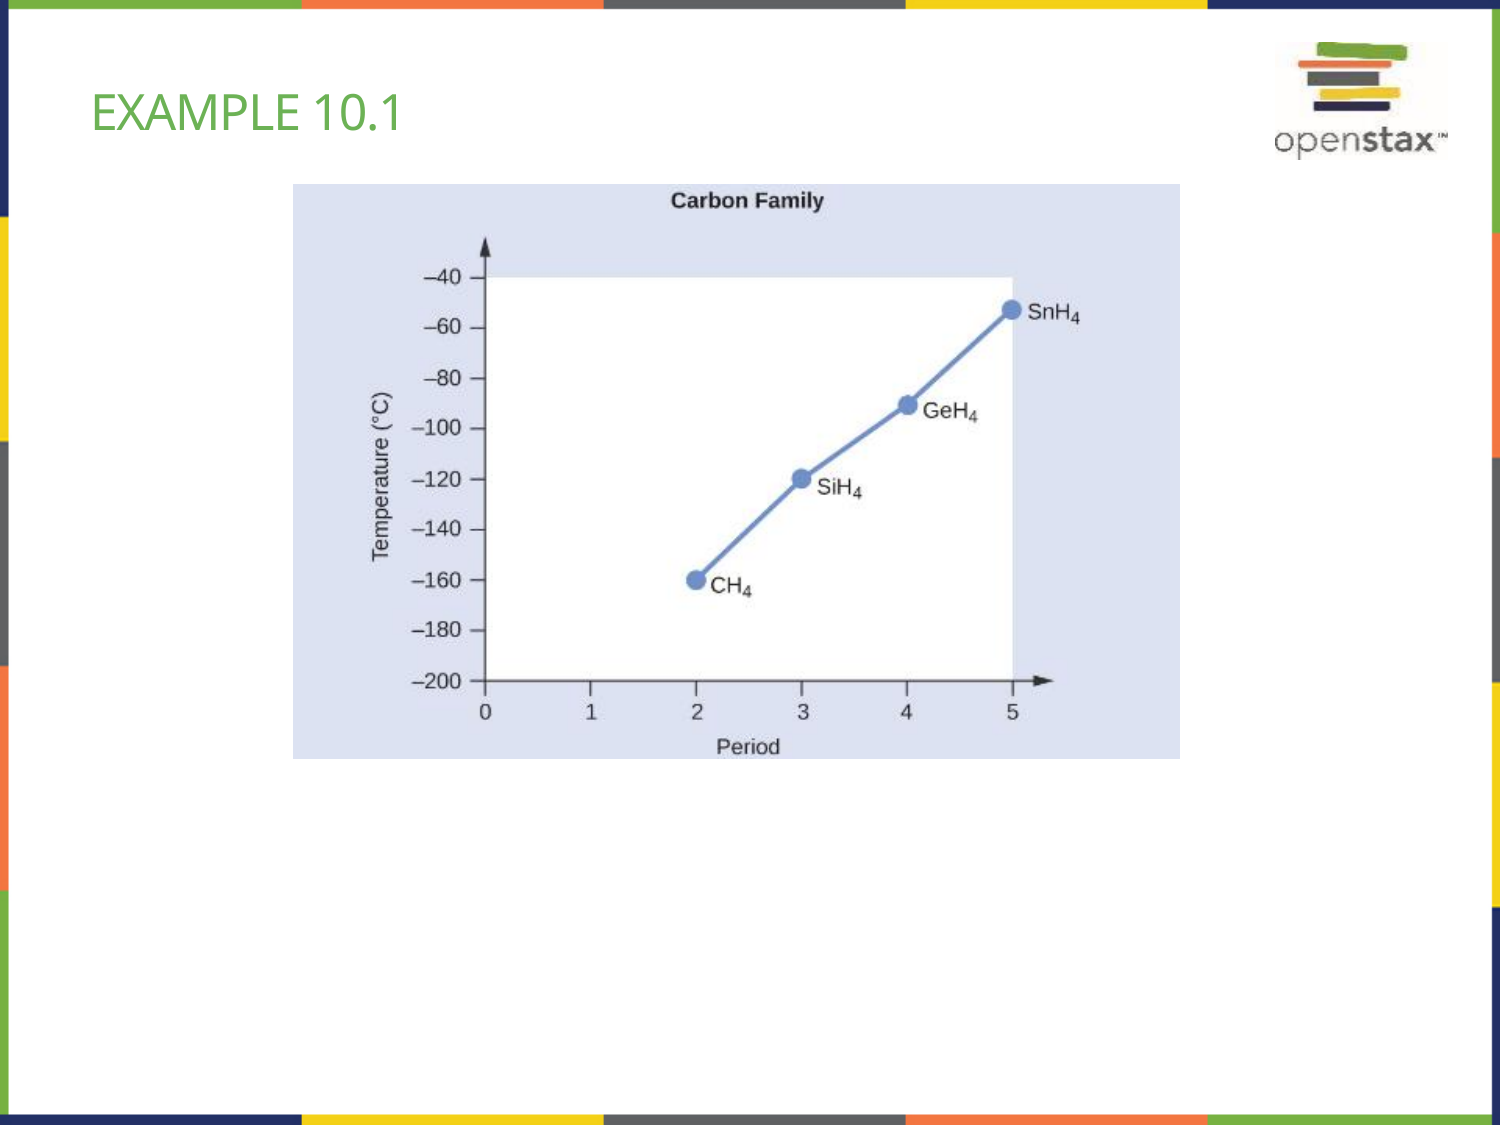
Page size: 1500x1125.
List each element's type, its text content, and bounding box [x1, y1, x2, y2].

picture [0, 0, 1500, 1125]
title Example 10.1 [75, 39, 1398, 148]
